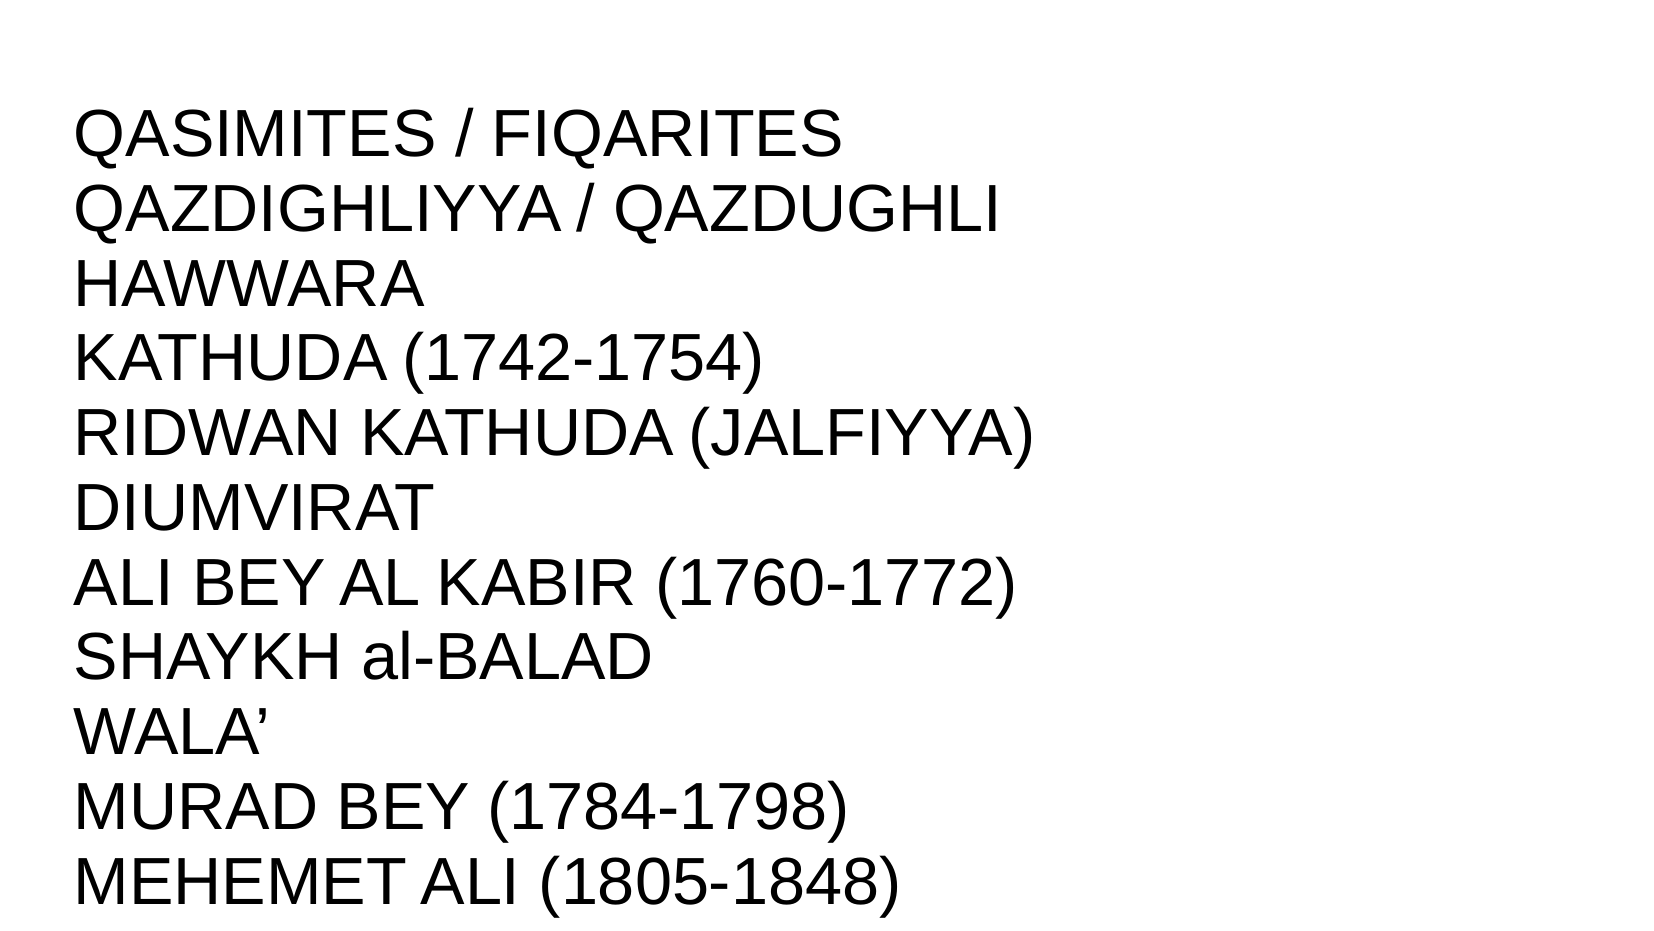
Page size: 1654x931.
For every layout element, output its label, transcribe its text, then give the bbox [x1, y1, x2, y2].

text_box QASIMITES / FIQARITES QAZDIGHLIYYA / QAZDUGHLI HAWWARA KATHUDA (1742-1754) RIDWAN KATHUDA (JALFIYYA) DIUMVIRAT ALI BEY AL KABIR (1760-1772) SHAYKH al-BALAD WALA’ MURAD BEY (1784-1798) MEHEMET ALI (1805-1848) [59, 88, 1595, 926]
